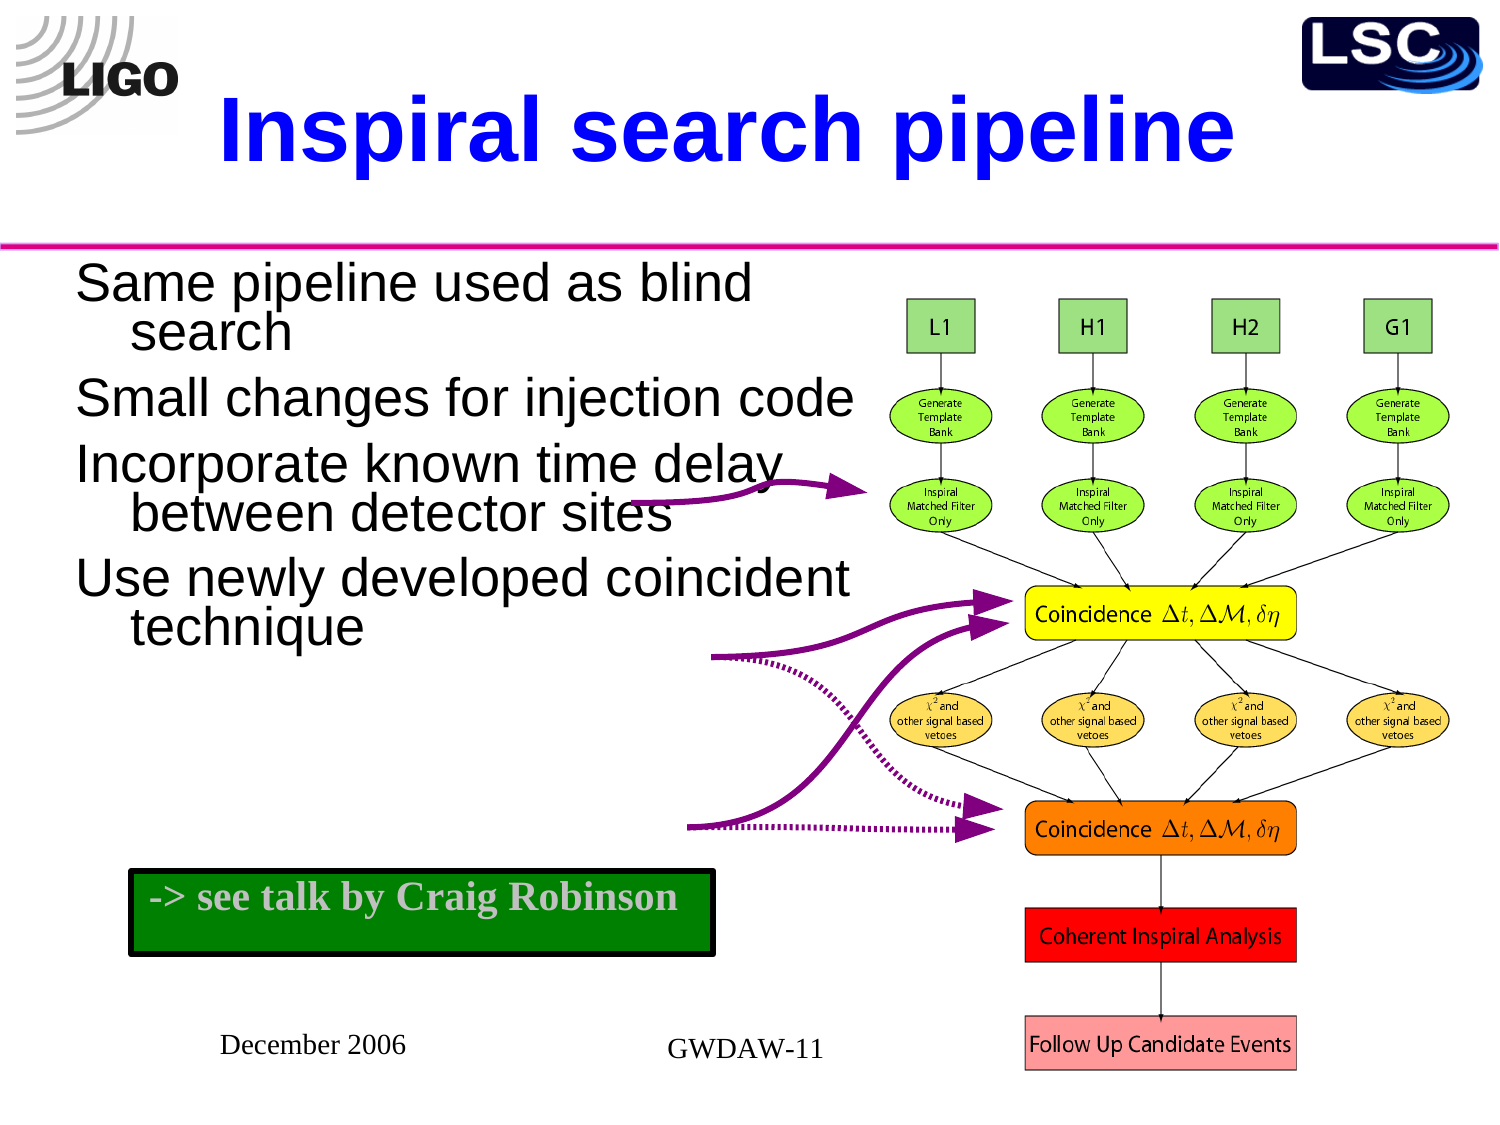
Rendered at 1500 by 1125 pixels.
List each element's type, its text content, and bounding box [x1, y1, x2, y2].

title Inspiral search pipeline [210, 19, 1246, 255]
picture [881, 290, 1457, 1078]
picture [1302, 17, 1483, 94]
list Same pipeline used as blind search Small changes for injection code Incorporate known time delay between detector sites Use newly developed coincident technique [74, 262, 866, 850]
text_box -> see talk by Craig Robinson [131, 870, 714, 955]
